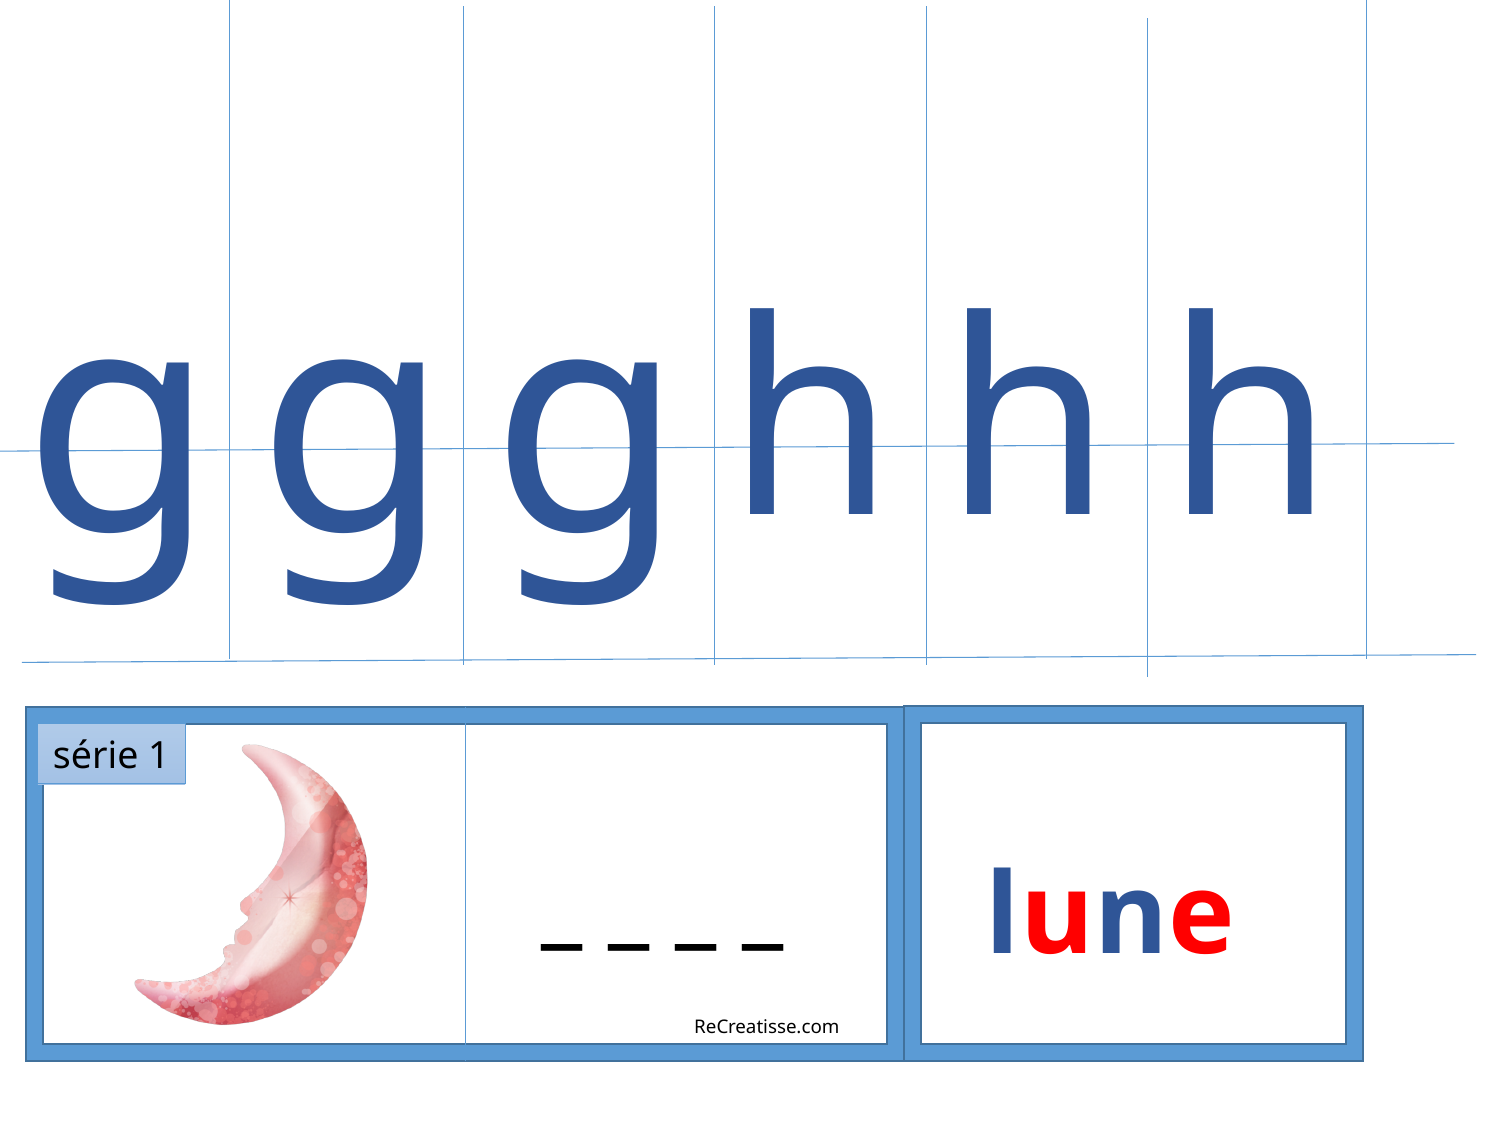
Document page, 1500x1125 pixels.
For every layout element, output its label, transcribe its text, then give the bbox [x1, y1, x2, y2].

text_box h [1151, 236, 1349, 576]
text_box g [69, 383, 162, 511]
text_box lune [971, 834, 1250, 984]
text_box g [537, 383, 630, 511]
text_box série 1 [38, 724, 185, 784]
picture [114, 726, 385, 1041]
text_box h [713, 236, 910, 576]
text_box g [477, 211, 699, 601]
text_box [26, 706, 1364, 1062]
text_box g [8, 211, 230, 601]
text_box g [303, 383, 396, 511]
text_box g [243, 211, 465, 601]
text_box ReCreatisse.com [679, 1007, 854, 1045]
text_box h [930, 236, 1127, 576]
text_box _ _ _ _ [527, 827, 825, 962]
